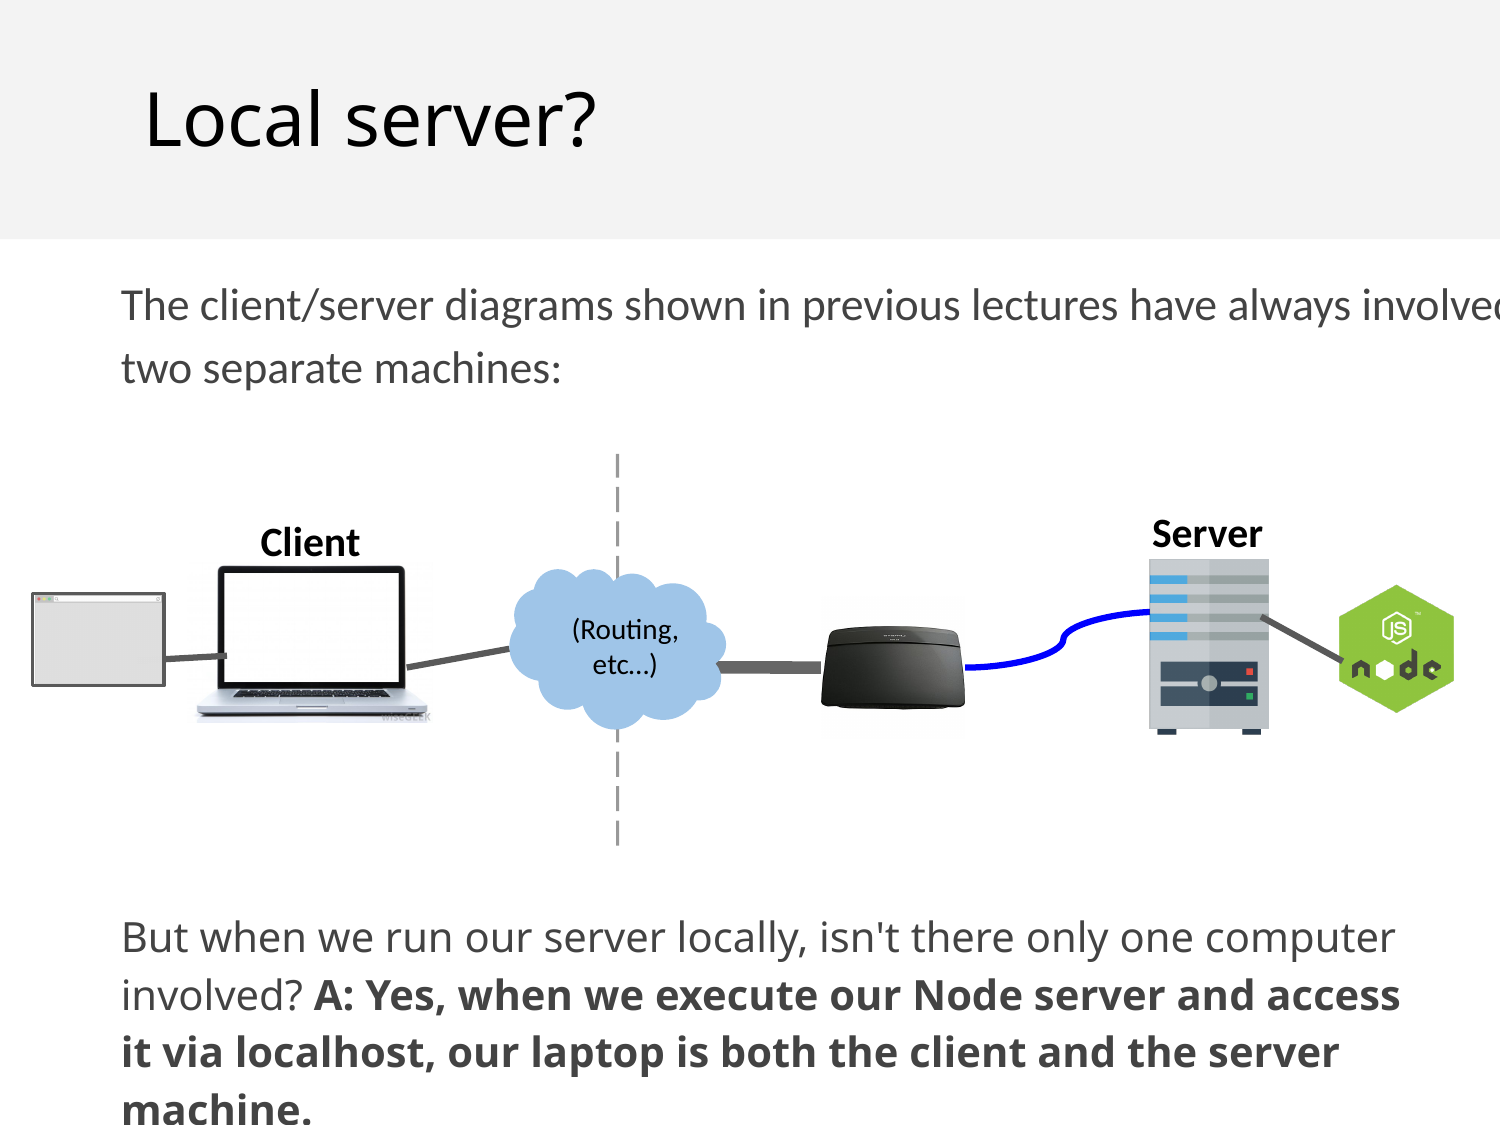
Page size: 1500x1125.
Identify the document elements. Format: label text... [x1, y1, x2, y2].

picture [34, 595, 163, 685]
list But when we run our server locally, isn't there only one computer involved? A: Yes, when we execute our Node server and access it via localhost, our laptop is both the client and the server machine. [105, 888, 1426, 1083]
title Local server? [128, 56, 1372, 183]
text_box Server [1085, 474, 1331, 587]
picture [1330, 583, 1462, 715]
picture [1114, 587, 1302, 743]
picture [821, 596, 965, 739]
picture [187, 562, 433, 723]
list The client/server diagrams shown in previous lectures have always involved two separate machines: [105, 250, 1500, 446]
text_box Client [188, 483, 434, 597]
text_box (Routing, etc…) [509, 569, 727, 730]
